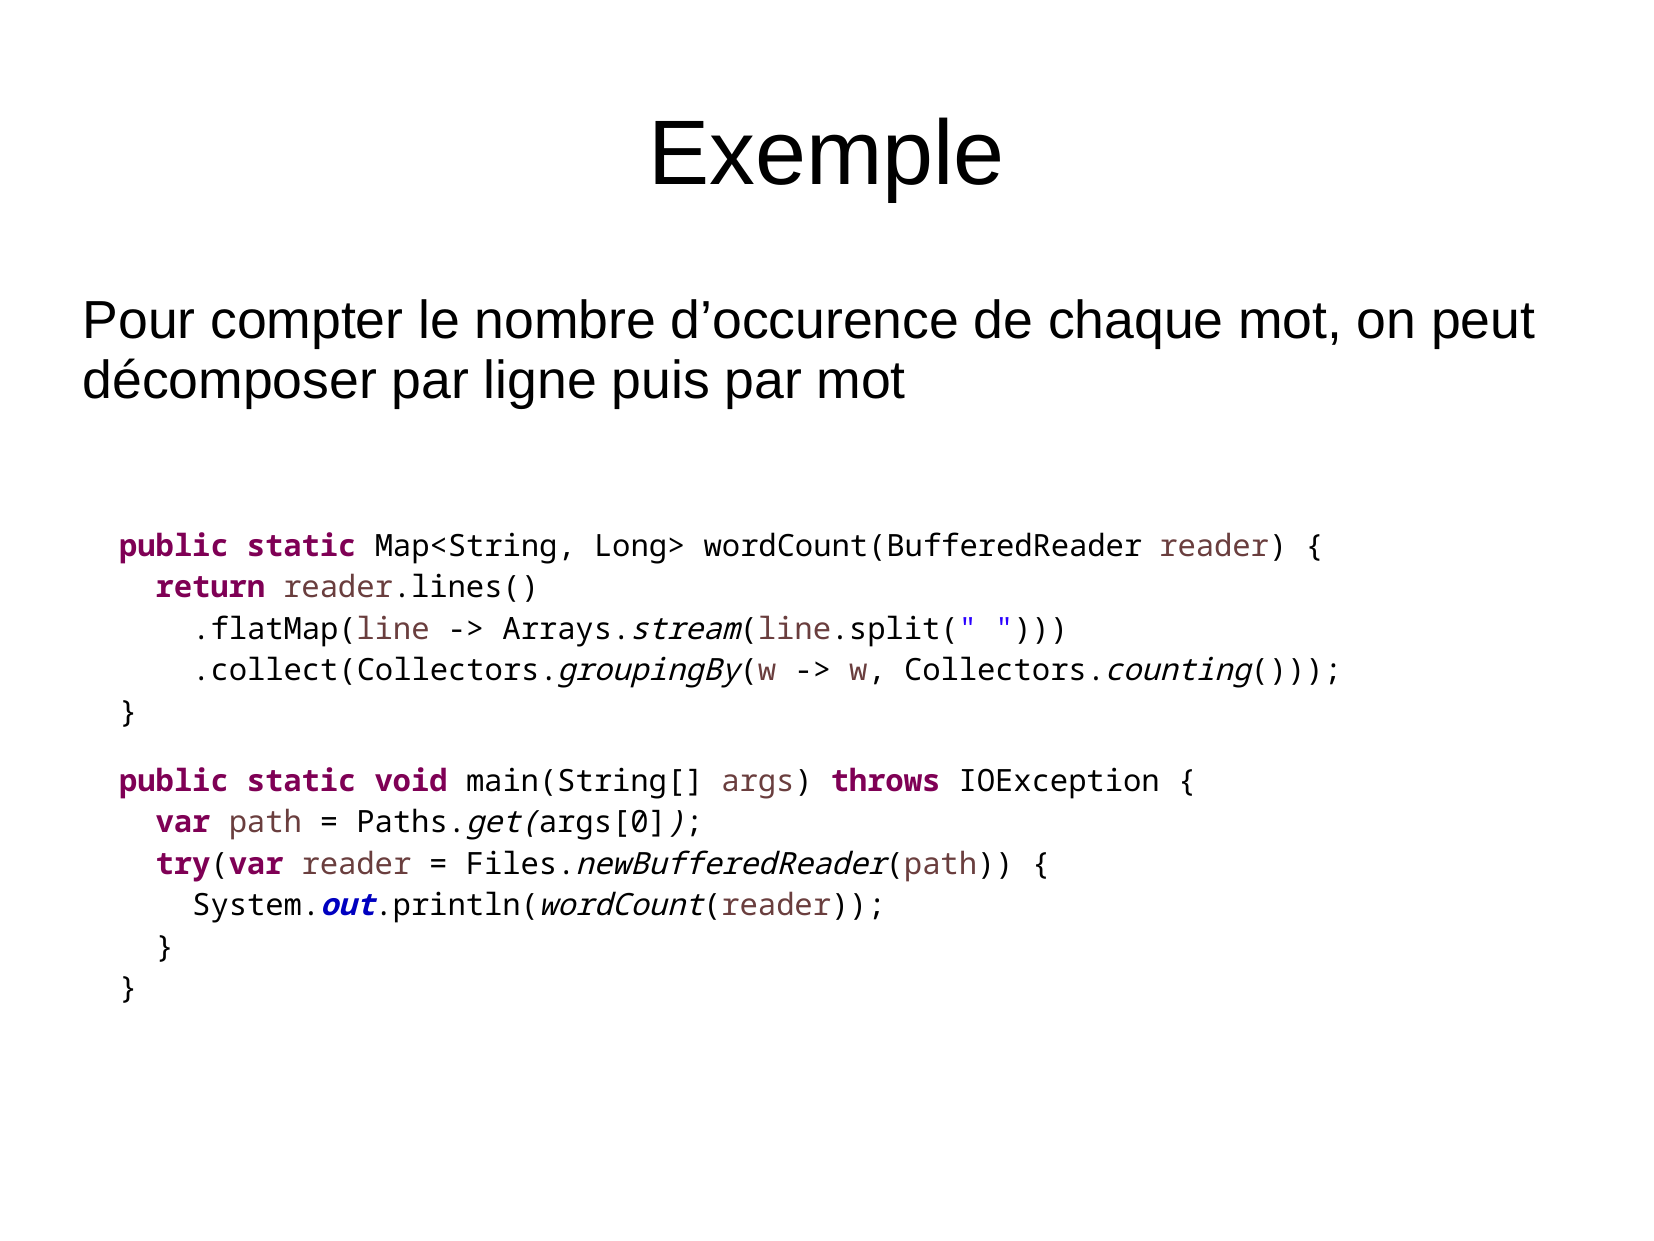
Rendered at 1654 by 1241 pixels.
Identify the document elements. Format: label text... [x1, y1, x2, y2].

list Pour compter le nombre d’occurence de chaque mot, on peut décomposer par ligne puis par mot public static Map<String, Long> wordCount(BufferedReader reader) { return reader.lines() .flatMap(line -> Arrays.stream(line.split(" "))) .collect(Collectors.groupingBy(w -> w, Collectors.counting())); } public static void main(String[] args) throws IOException { var path = Paths.get(args[0]); try(var reader = Files.newBufferedReader(path)) { System.out.println(wordCount(reader)); } } [82, 290, 1571, 1010]
title Exemple [82, 49, 1571, 257]
